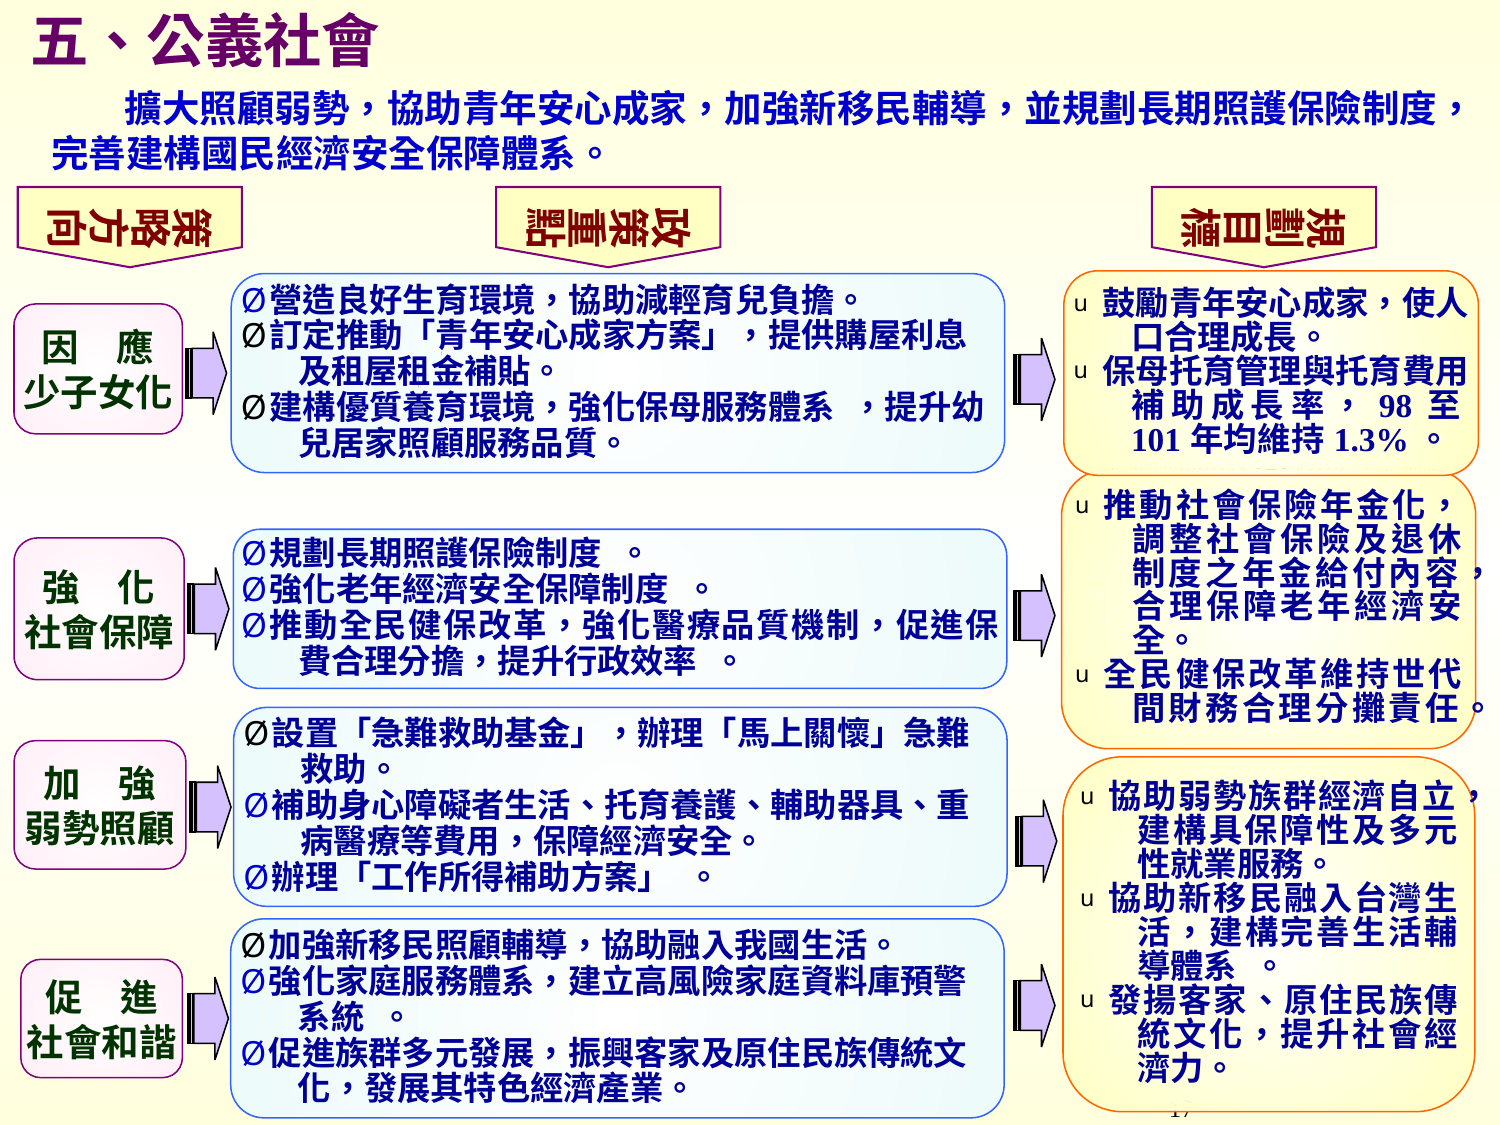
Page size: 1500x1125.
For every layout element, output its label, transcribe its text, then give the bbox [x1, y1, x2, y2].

text_box 強 化 社會保障 [14, 537, 185, 680]
text_box 策略方向 [17, 186, 242, 268]
text_box 加 強 弱勢照顧 [14, 740, 186, 870]
text_box 營造良好生育環境，協助減輕育兒負擔。 訂定推動「青年安心成家方案」，提供購屋利息及租屋租金補貼。 建構優質養育環境，強化保母服務體系 ，提升幼兒居家照顧服務品質。 [231, 273, 1005, 473]
text_box 促 進 社會和諧 [20, 959, 183, 1078]
text_box [1022, 799, 1057, 883]
text_box 設置「急難救助基金」，辦理「馬上關懷」急難救助。 補助身心障礙者生活、托育養護、輔助器具、重病醫療等費用，保障經濟安全。 辦理「工作所得補助方案」 。 [233, 707, 1008, 907]
text_box [1020, 964, 1055, 1047]
text_box [196, 765, 232, 849]
text_box [190, 977, 229, 1060]
text_box [1153, 1055, 1500, 1125]
text_box 加強新移民照顧輔導，協助融入我國生活。 強化家庭服務體系，建立高風險家庭資料庫預警系統 。 促進族群多元發展，振興客家及原住民族傳統文化，發展其特色經濟產業。 [230, 918, 1005, 1118]
text_box [1020, 338, 1055, 421]
text_box [192, 331, 227, 415]
text_box [194, 567, 229, 651]
text_box 因 應 少子女化 [13, 303, 183, 434]
text_box 政策重點 [496, 186, 721, 268]
text_box 規劃目標 [1151, 186, 1377, 268]
text_box 擴大照顧弱勢，協助青年安心成家，加強新移民輔導，並規劃長期照護保險制度，完善建構國民經濟安全保障體系。 [36, 78, 1500, 183]
text_box 規劃長期照護保險制度 。 強化老年經濟安全保障制度 。 推動全民健保改革，強化醫療品質機制，促進保費合理分擔，提升行政效率 。 [233, 529, 1007, 689]
text_box [1020, 574, 1055, 658]
text_box 推動社會保險年金化，調整社會保險及退休制度之年金給付內容，合理保障老年經濟安全。 全民健保改革維持世代間財務合理分攤責任。 [1061, 474, 1476, 749]
text_box 五、公義社會 [15, 4, 1268, 84]
text_box 協助弱勢族群經濟自立，建構具保障性及多元性就業服務。 協助新移民融入台灣生活，建構完善生活輔導體系 。 發揚客家、原住民族傳統文化，提升社會經濟力。 [1062, 756, 1475, 1112]
text_box 鼓勵青年安心成家，使人口合理成長。 保母托育管理與托育費用補助成長率，98至101年均維持1.3%。 [1063, 270, 1479, 476]
